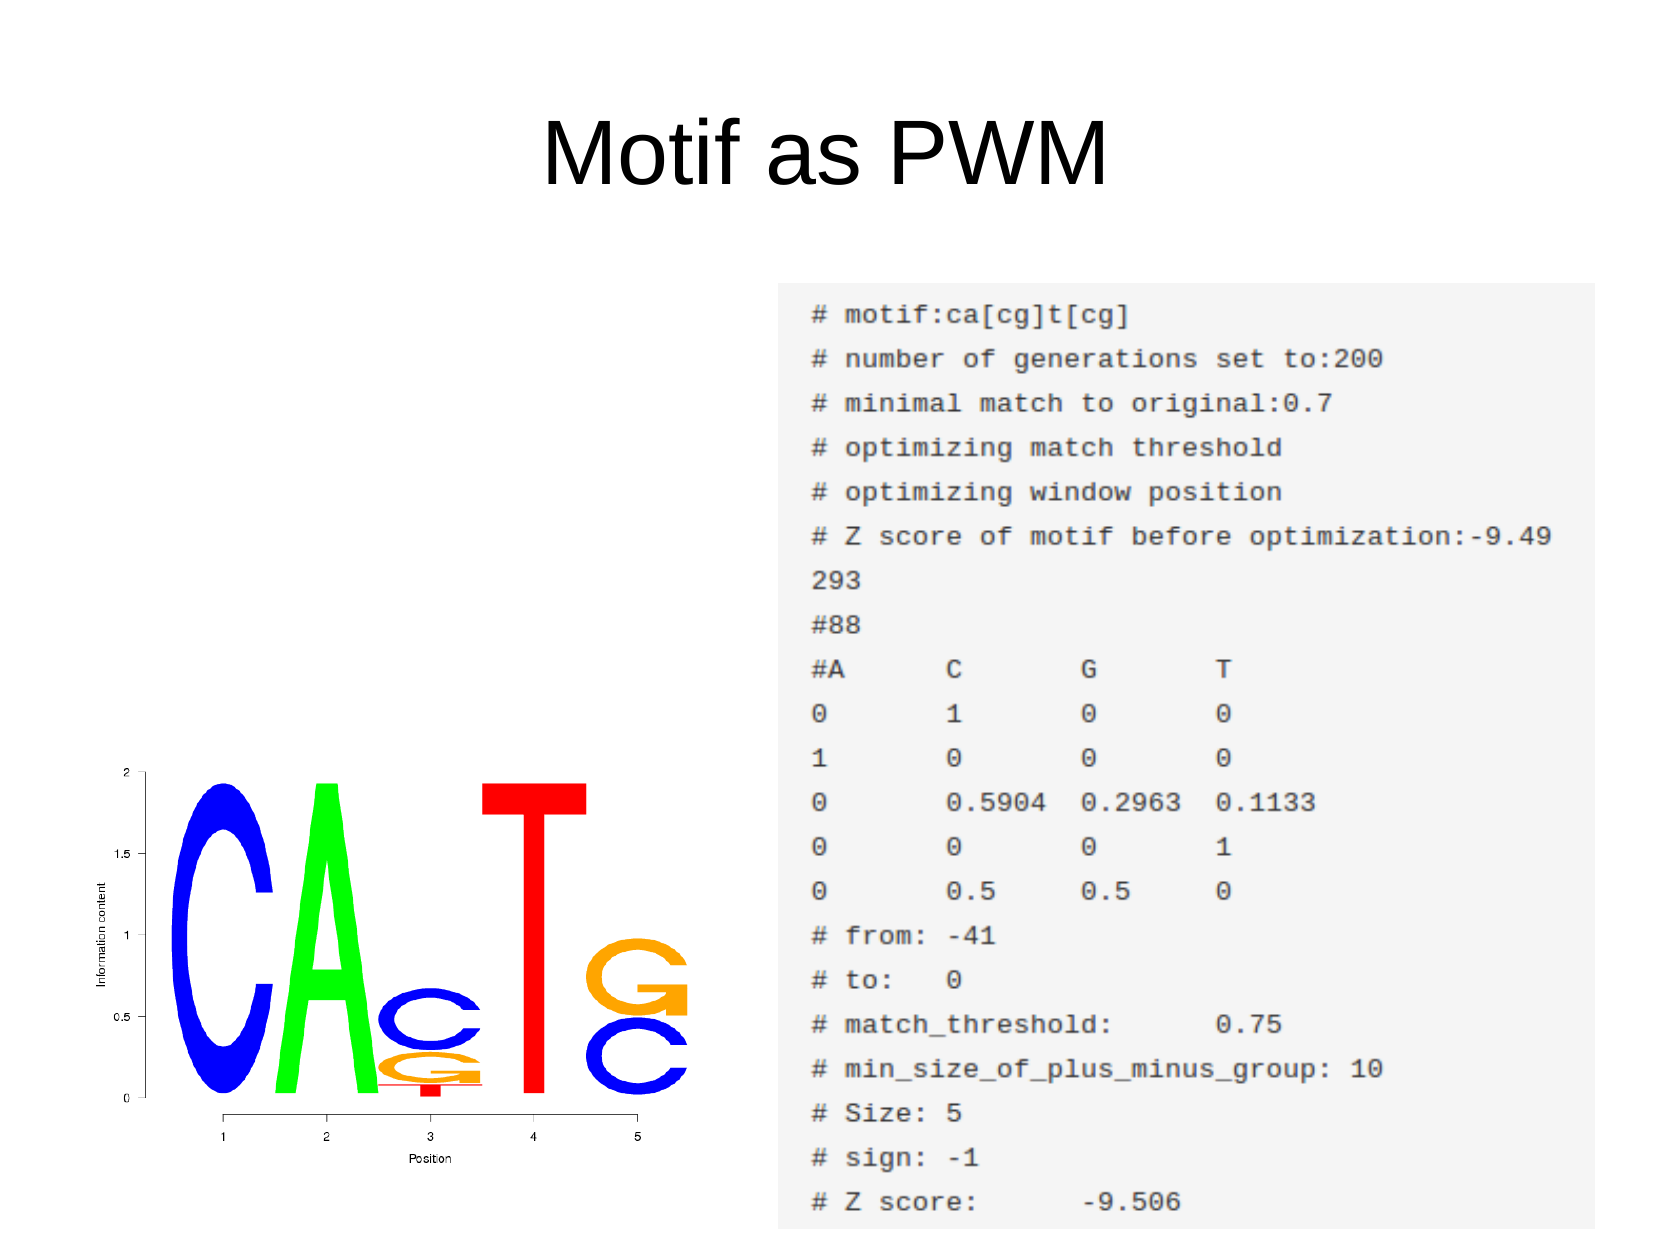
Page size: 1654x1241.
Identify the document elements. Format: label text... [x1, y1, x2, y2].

picture [70, 732, 768, 1217]
picture [778, 283, 1595, 1229]
title Motif as PWM [82, 49, 1571, 257]
